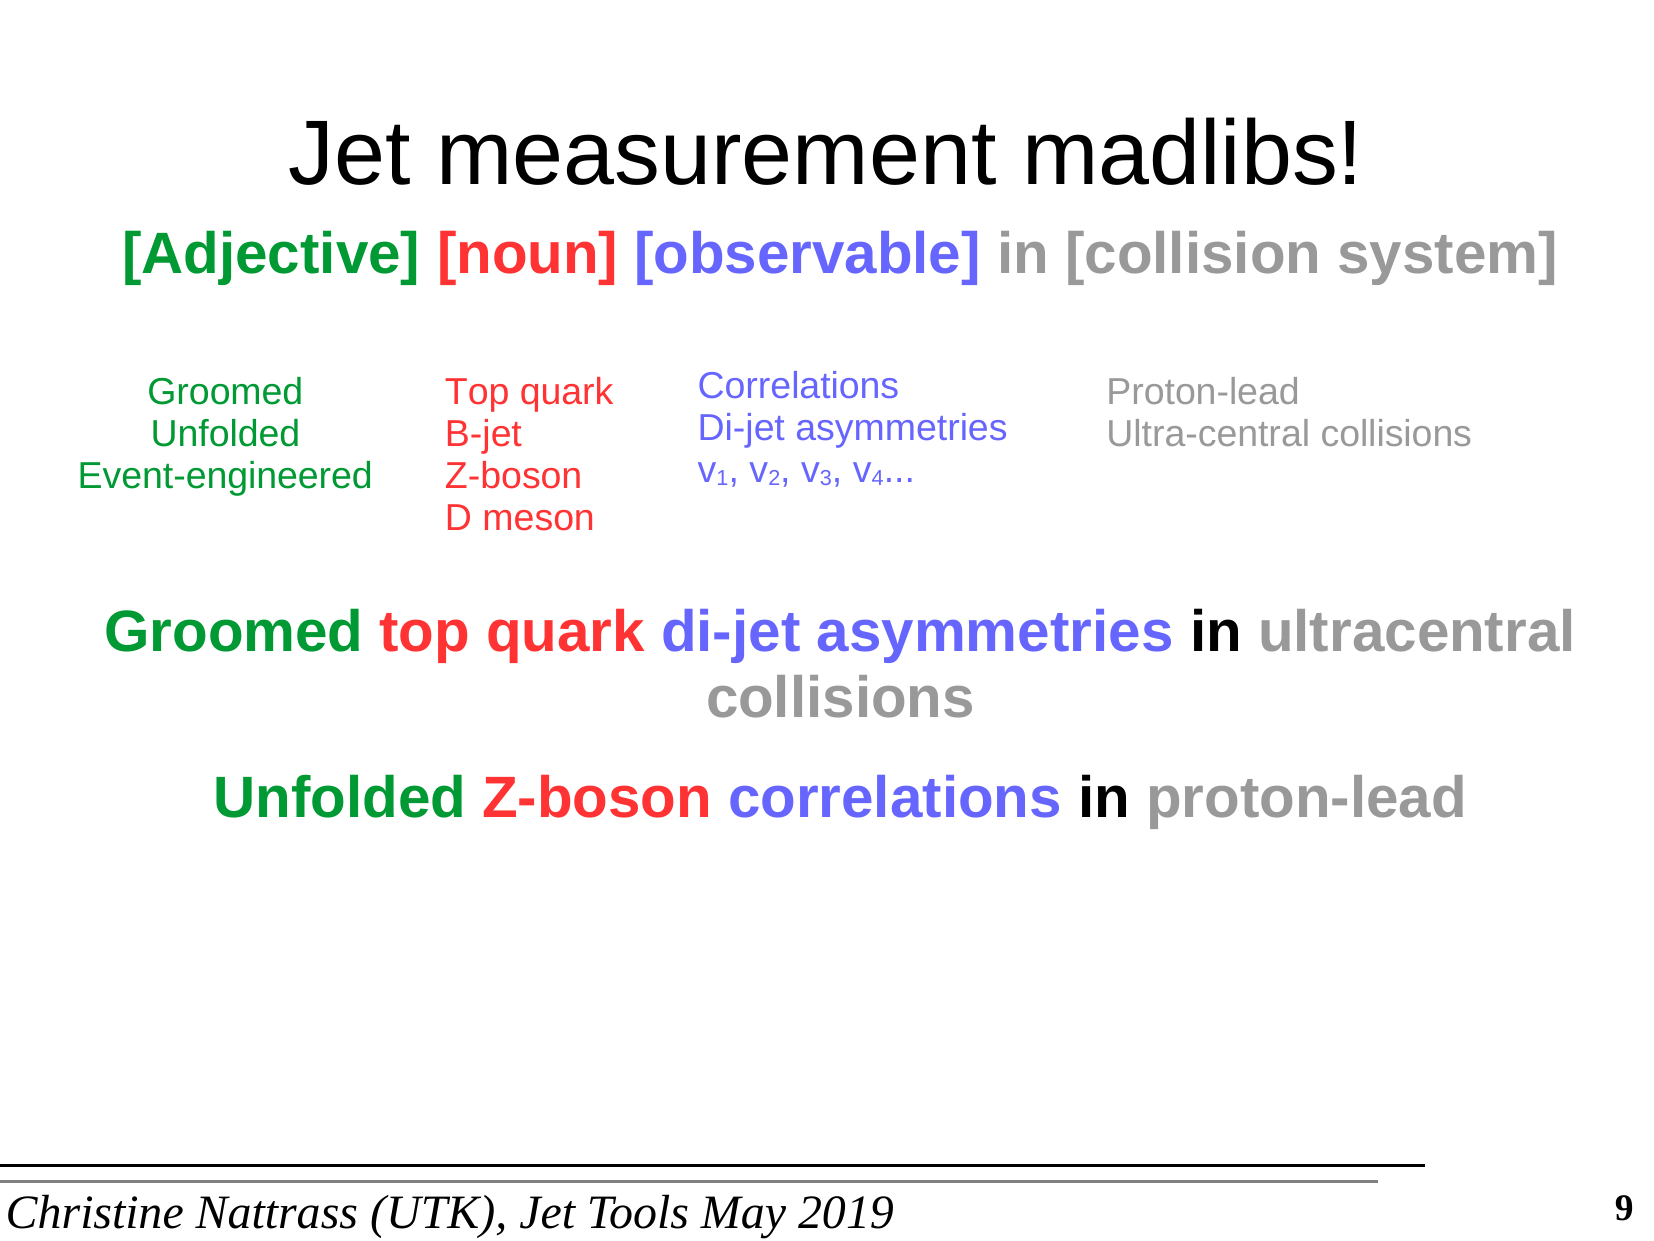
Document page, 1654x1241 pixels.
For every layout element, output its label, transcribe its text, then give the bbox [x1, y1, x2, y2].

text_box Top quark B-jet Z-boson D meson [430, 364, 650, 592]
text_box Correlations Di-jet asymmetries v1, v2, v3, v4... [682, 358, 1033, 515]
text_box Unfolded Z-boson correlations in proton-lead [7, 757, 1654, 852]
text_box [Adjective] [noun] [observable] in [collision system] [7, 214, 1654, 309]
title Jet measurement madlibs! [82, 49, 1571, 214]
text_box Groomed Unfolded Event-engineered [28, 364, 422, 547]
text_box Proton-lead Ultra-central collisions [1091, 364, 1533, 505]
text_box Groomed top quark di-jet asymmetries in ultracentral collisions [7, 592, 1654, 738]
